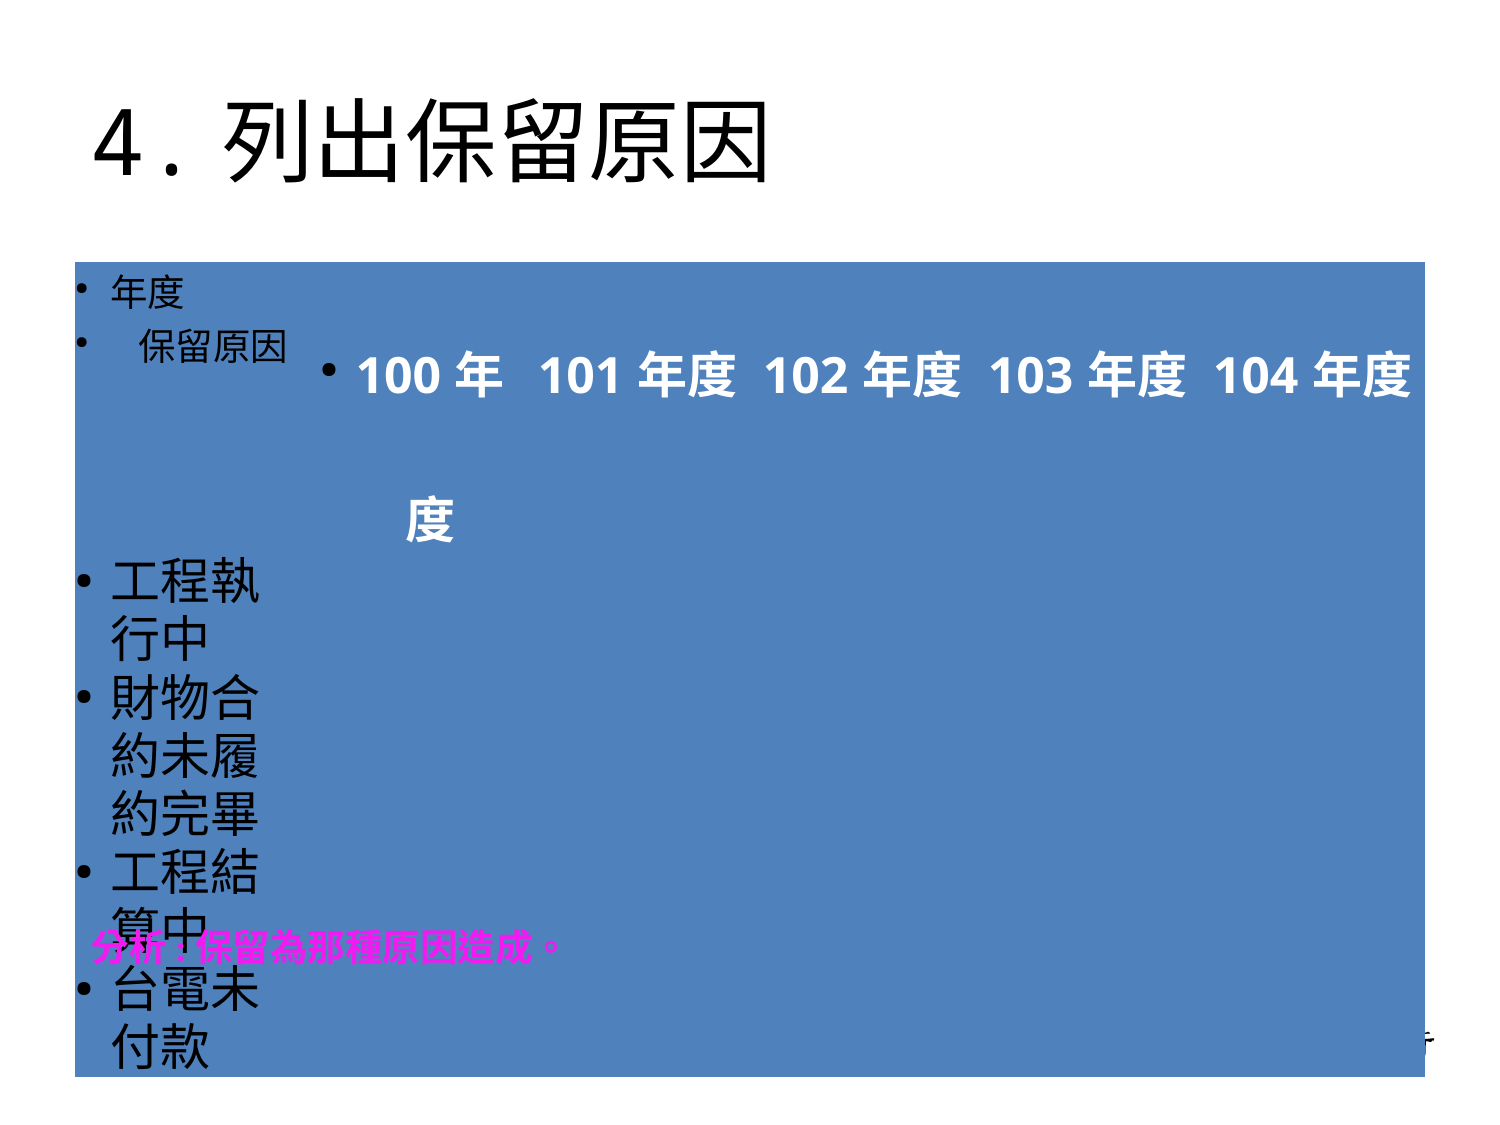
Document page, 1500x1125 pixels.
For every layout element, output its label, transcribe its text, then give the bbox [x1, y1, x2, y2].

table_header 104年度 [1200, 262, 1425, 553]
table_cell [1200, 961, 1425, 1077]
table_cell 工程結算中 [75, 844, 300, 961]
table_cell 台電未付款 [75, 961, 300, 1077]
table_cell [1200, 553, 1425, 670]
table_header 100年度 [300, 262, 525, 553]
table_cell [975, 553, 1200, 670]
table_cell 財物合約未履約完畢 [75, 670, 300, 844]
table_header 101年度 [525, 262, 750, 553]
table_cell [750, 844, 975, 916]
title 4.列出保留原因 [75, 45, 1426, 233]
table_cell [300, 670, 525, 844]
table_cell [525, 670, 750, 844]
table_cell [975, 844, 1200, 916]
table_cell [750, 978, 975, 1077]
table_cell 工程執行中 [75, 553, 300, 670]
table_cell [300, 553, 525, 670]
text_box 分析:保留為那種原因造成。 [76, 916, 1329, 978]
table_header 103年度 [975, 262, 1200, 553]
table_cell [525, 553, 750, 670]
table_header 102年度 [750, 262, 975, 553]
table_cell [525, 978, 750, 1077]
table_cell [300, 978, 525, 1077]
table_cell [750, 670, 975, 844]
table_cell [1200, 670, 1425, 844]
table_cell [975, 670, 1200, 844]
table_cell [525, 844, 750, 916]
table_cell [300, 844, 525, 916]
table_header 年度 保留原因 [75, 262, 300, 553]
table_cell [1200, 844, 1425, 961]
table_cell [975, 978, 1200, 1077]
table_cell [750, 553, 975, 670]
